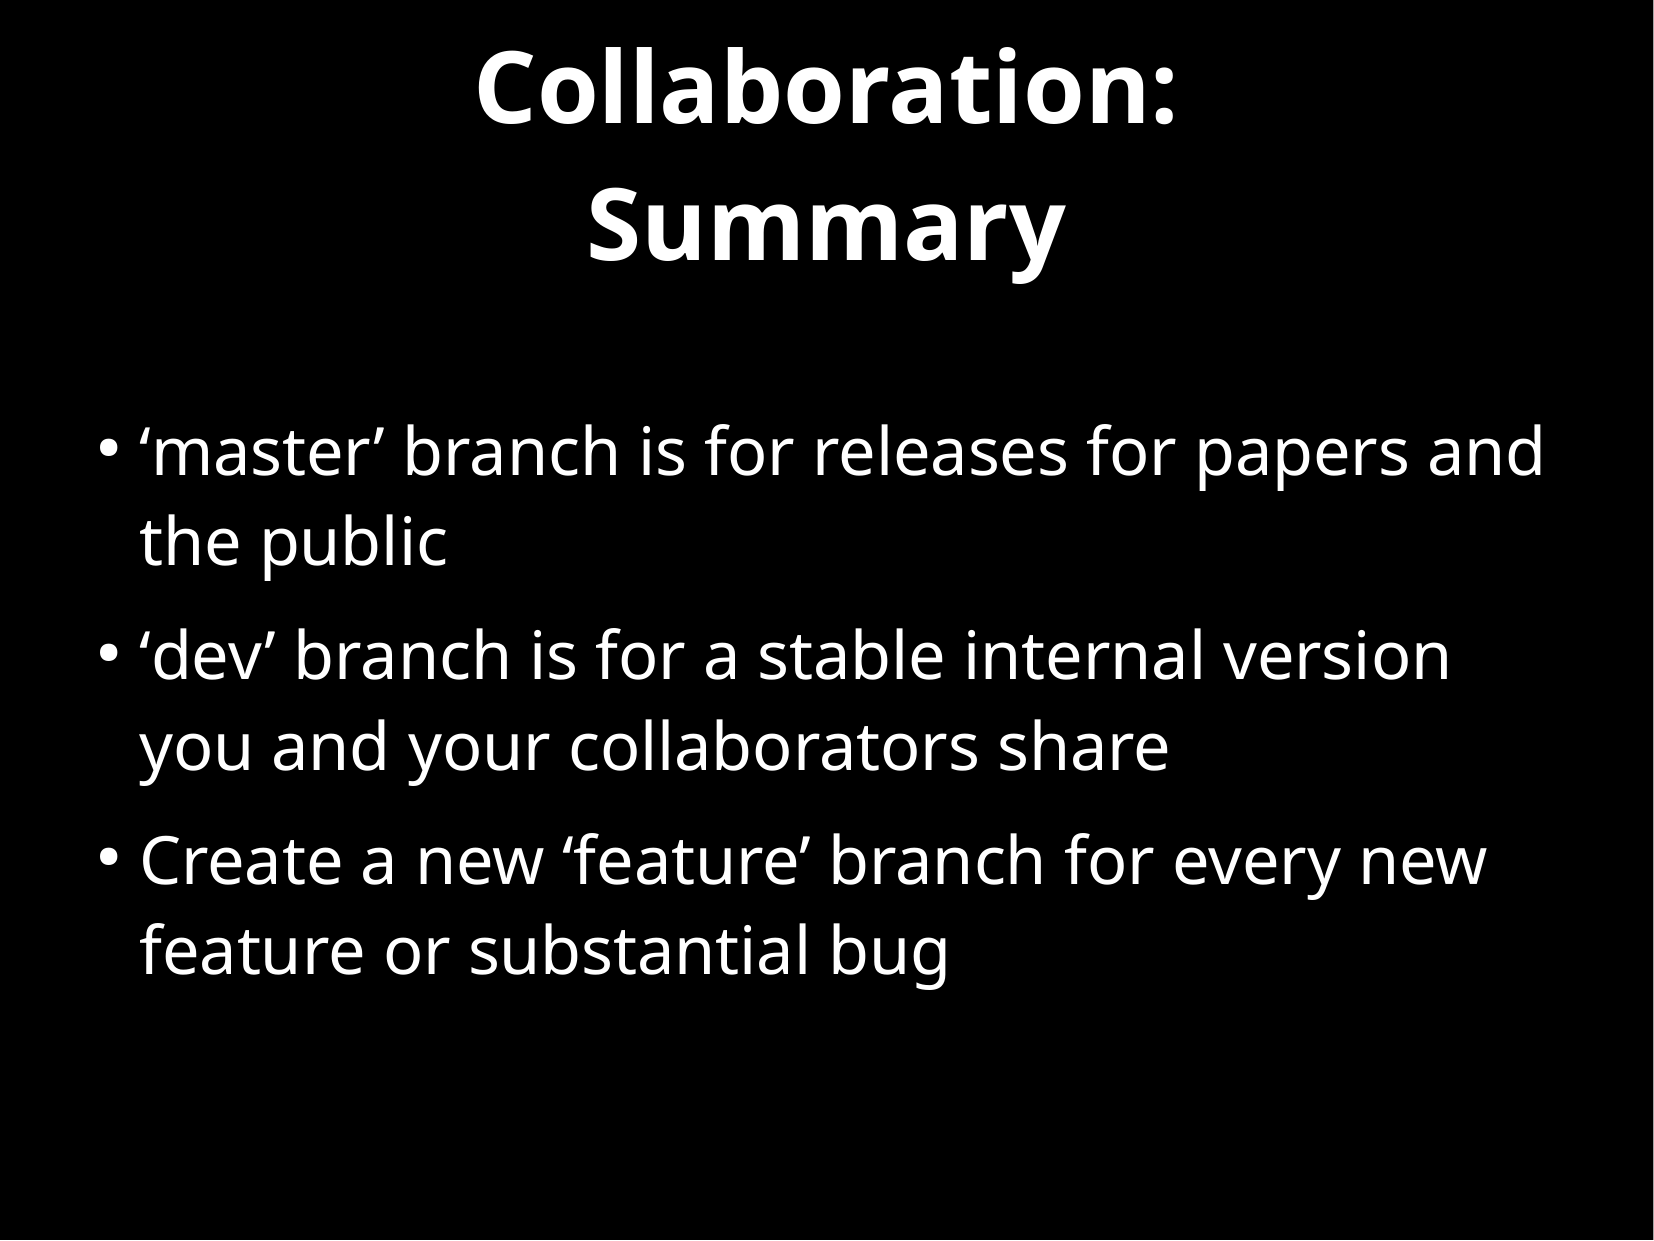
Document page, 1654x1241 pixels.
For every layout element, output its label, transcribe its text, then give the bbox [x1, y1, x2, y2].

title Collaboration: Summary [82, 26, 1571, 280]
list ‘master’ branch is for releases for papers and the public ‘dev’ branch is for a stable internal version you and your collaborators share Create a new ‘feature’ branch for every new feature or substantial bug [82, 290, 1571, 1010]
